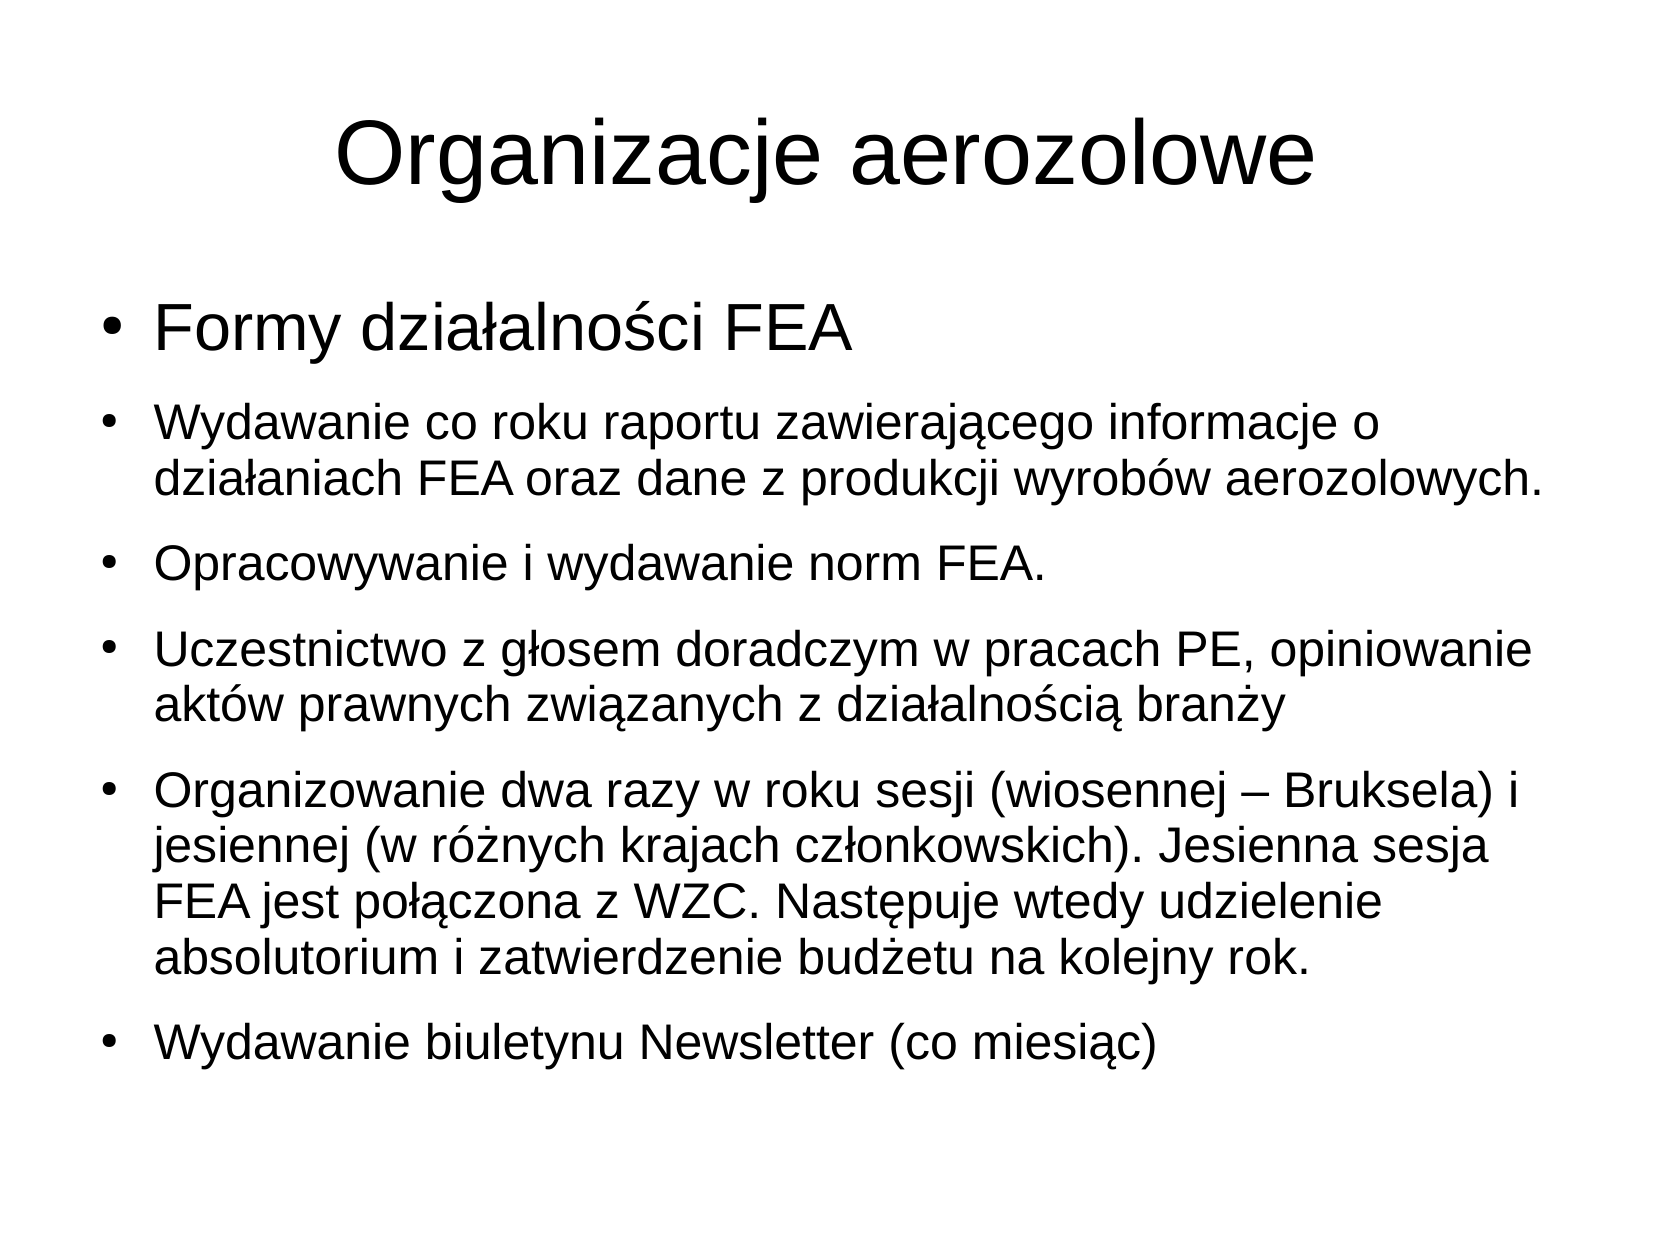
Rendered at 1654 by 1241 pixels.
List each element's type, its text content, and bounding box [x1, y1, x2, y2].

list Wydawanie co roku raportu zawierającego informacje o działaniach FEA oraz dane z produkcji wyrobów aerozolowych. Opracowywanie i wydawanie norm FEA. Uczestnictwo z głosem doradczym w pracach PE, opiniowanie aktów prawnych związanych z działalnością branży Organizowanie dwa razy w roku sesji (wiosennej – Bruksela) i jesiennej (w różnych krajach członkowskich). Jesienna sesja FEA jest połączona z WZC. Następuje wtedy udzielenie absolutorium i zatwierdzenie budżetu na kolejny rok. Wydawanie biuletynu Newsletter (co miesiąc) [82, 290, 1571, 1156]
title Organizacje aerozolowe [82, 49, 1571, 257]
